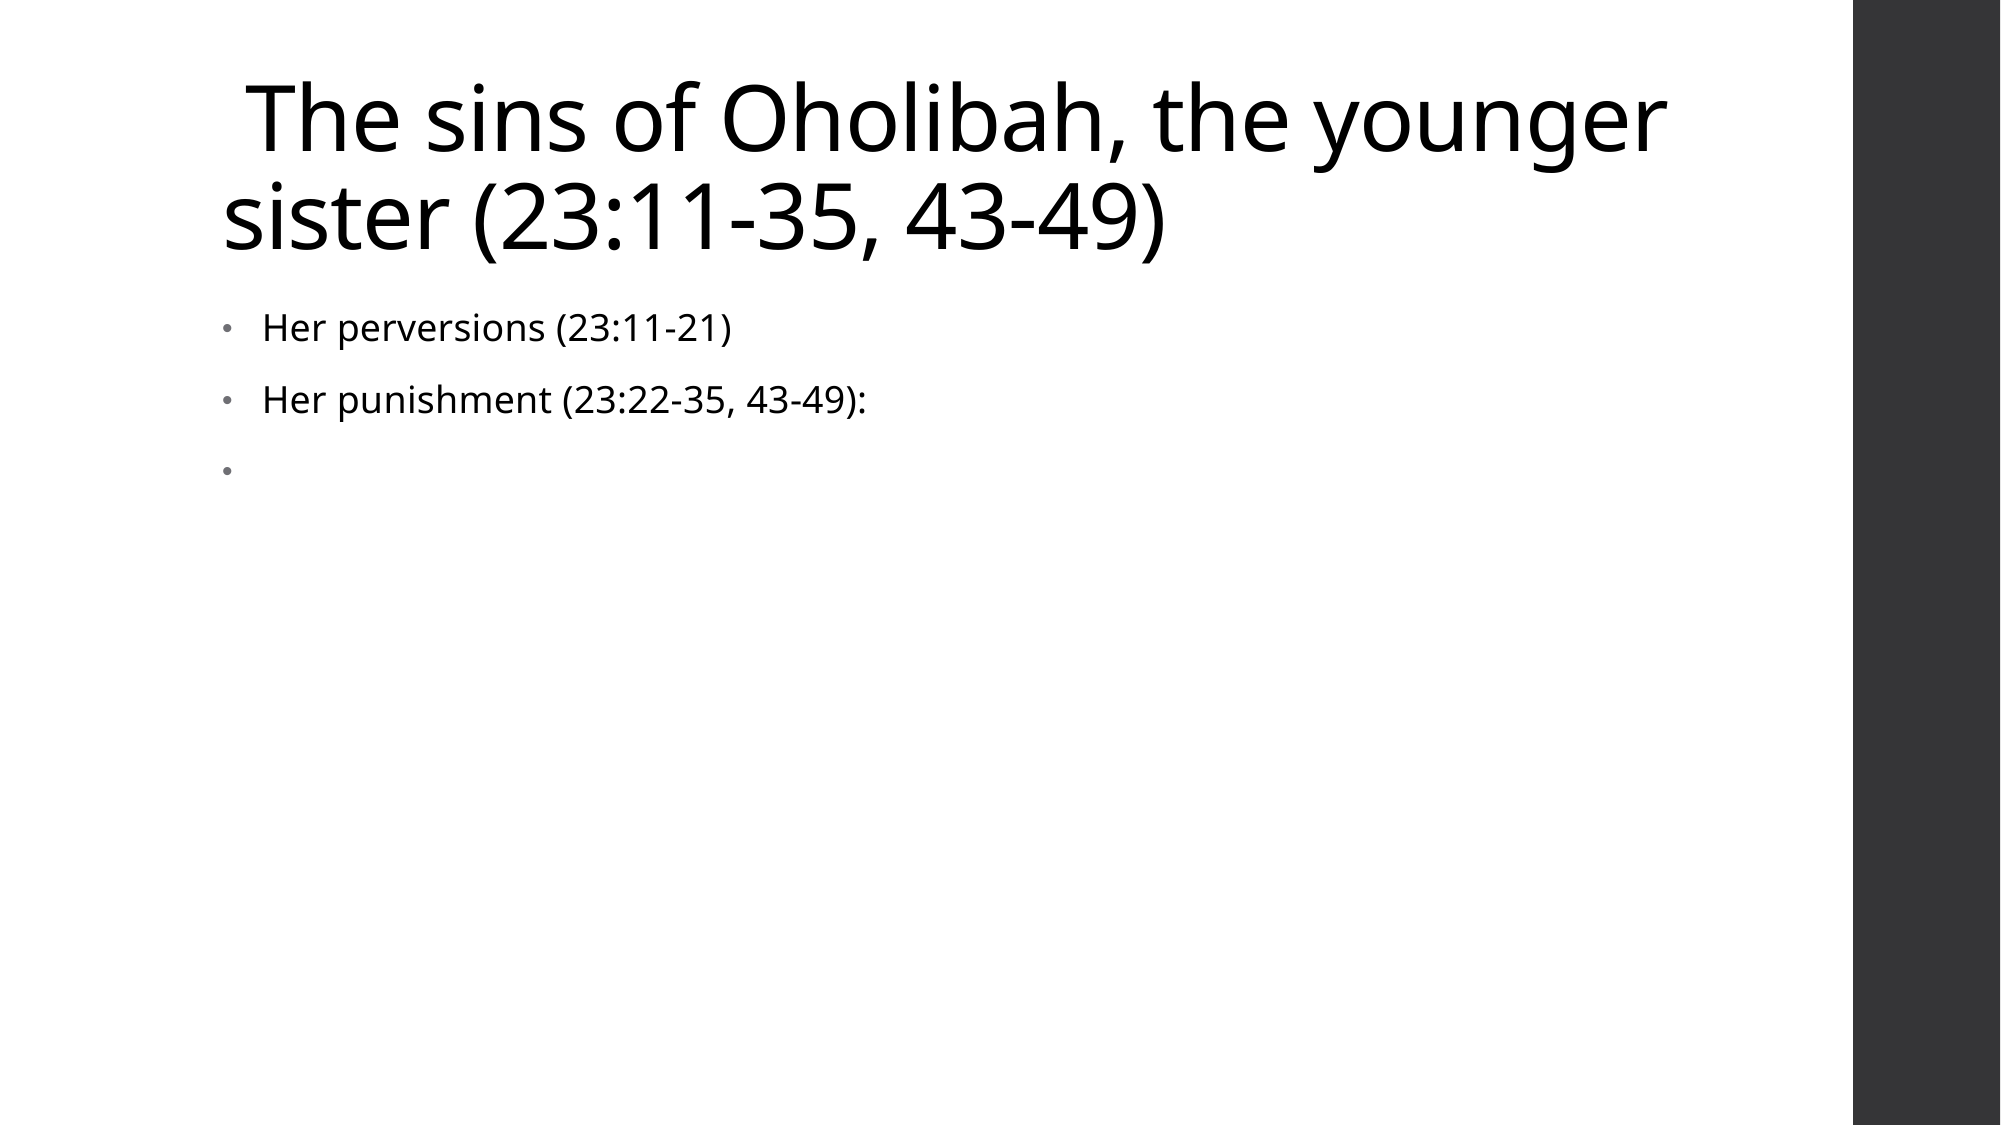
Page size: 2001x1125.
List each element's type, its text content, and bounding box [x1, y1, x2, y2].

list Her perversions (23:11-21) Her punishment (23:22-35, 43-49): [206, 299, 1617, 1014]
title The sins of Oholibah, the younger sister (23:11-35, 43-49) [206, 60, 1797, 278]
